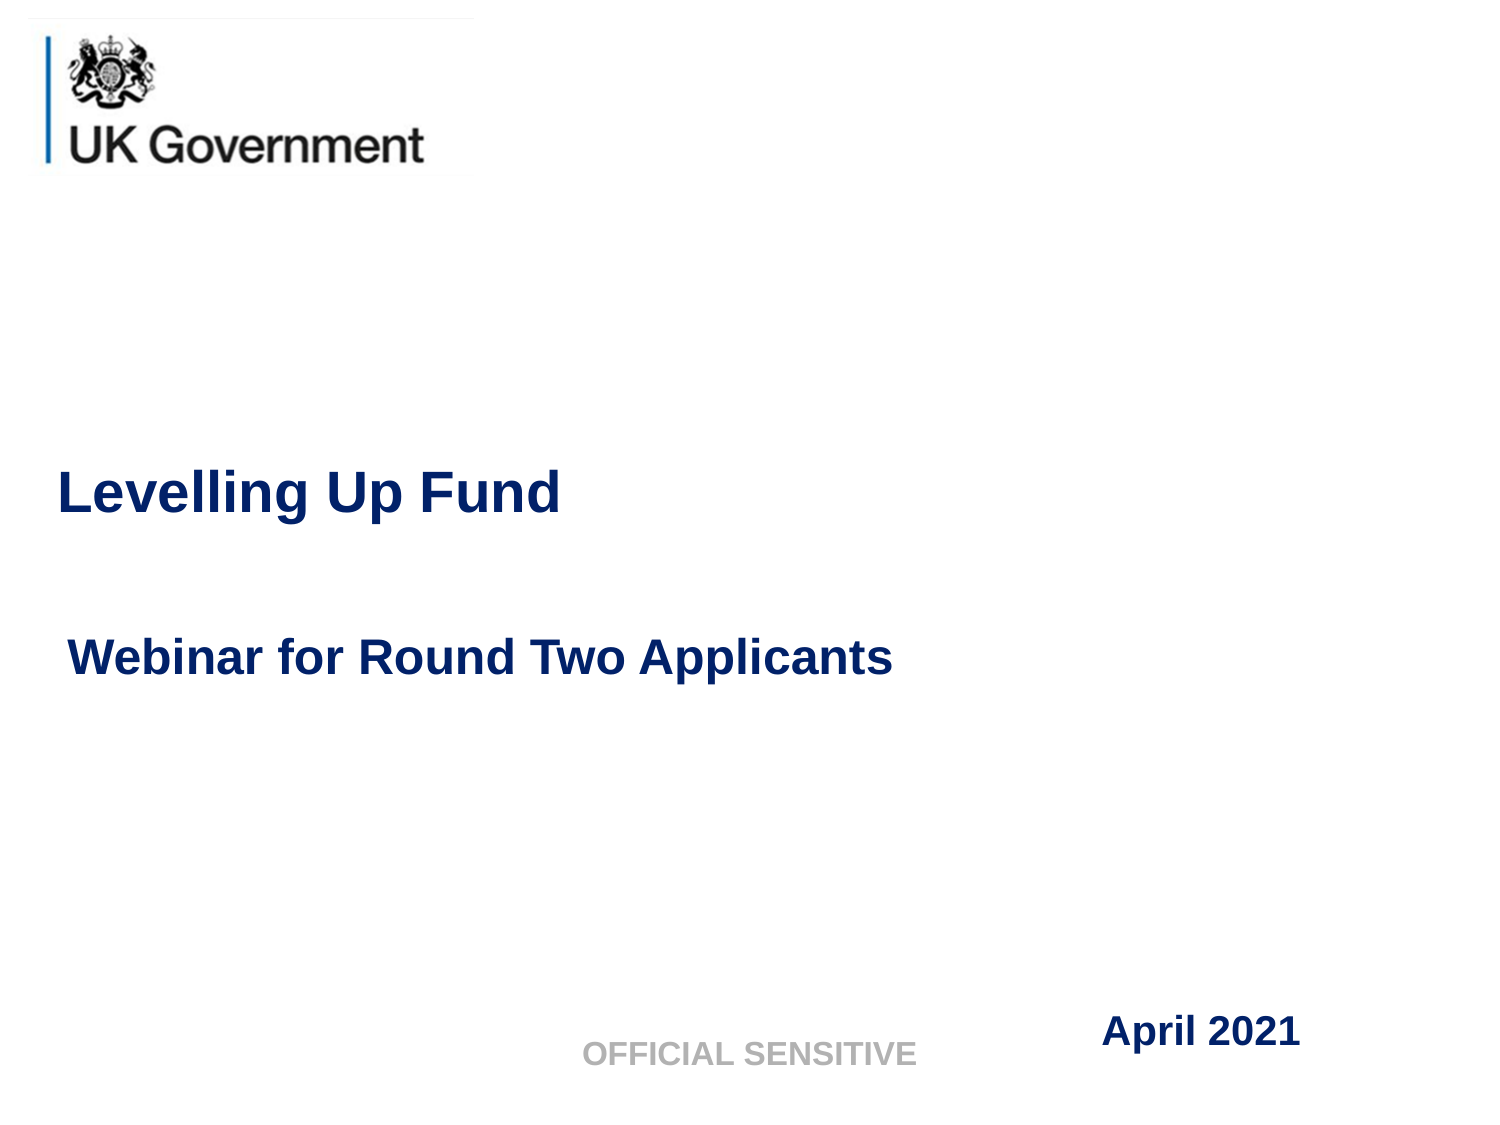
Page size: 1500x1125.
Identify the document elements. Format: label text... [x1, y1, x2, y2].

text_box April 2021 [1086, 996, 1437, 1062]
title Levelling Up Fund [42, 394, 1437, 584]
text_box Webinar for Round Two Applicants [52, 616, 1293, 693]
text_box [28, 605, 1293, 823]
picture [28, 0, 474, 176]
